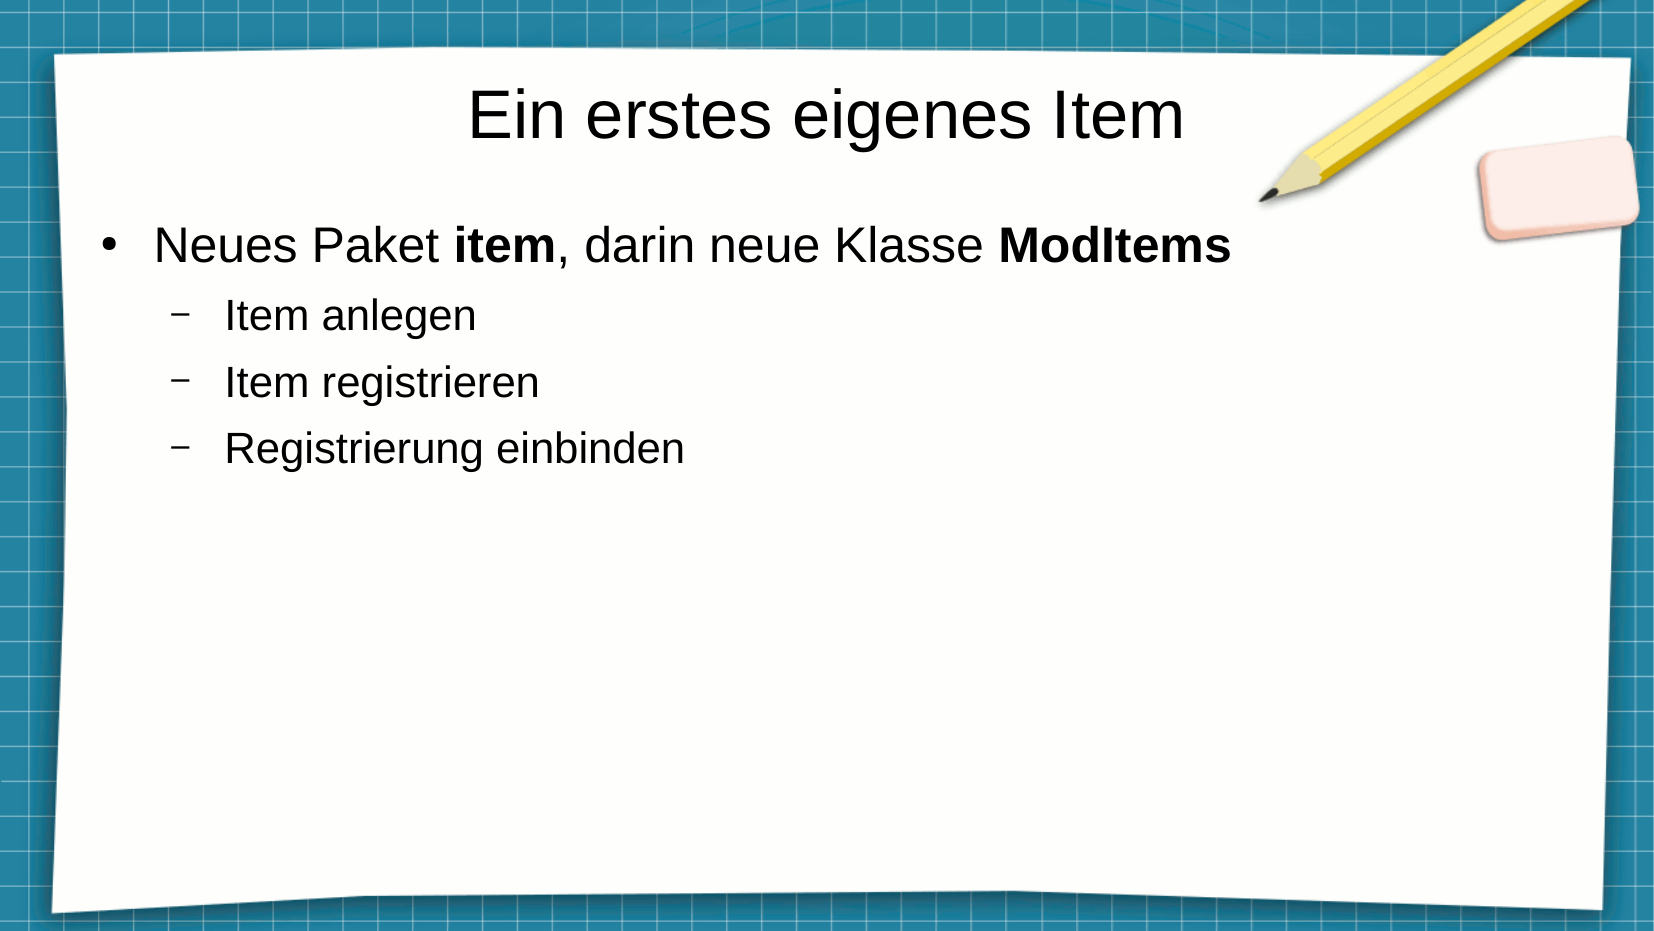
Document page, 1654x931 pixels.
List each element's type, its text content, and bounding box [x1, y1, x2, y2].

list Neues Paket item, darin neue Klasse ModItems Item anlegen Item registrieren Registrierung einbinden [82, 217, 1571, 621]
title Ein erstes eigenes Item [82, 37, 1571, 193]
picture [0, 0, 1654, 931]
